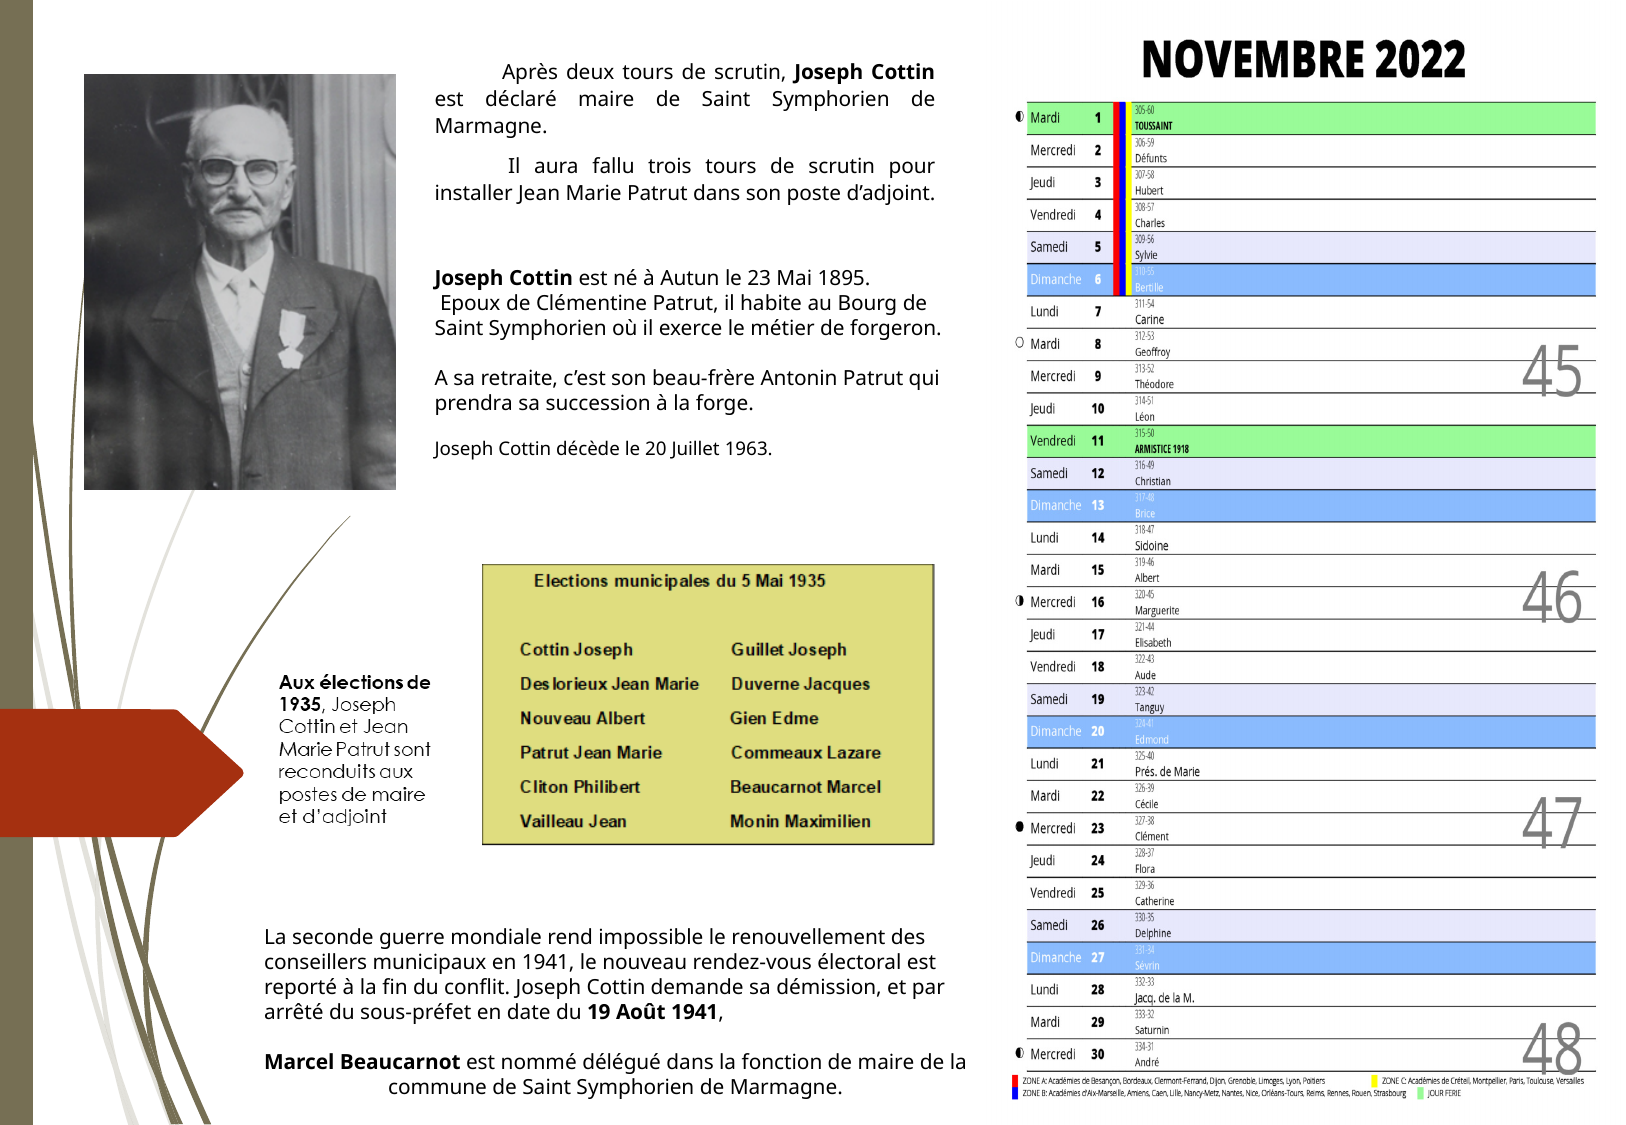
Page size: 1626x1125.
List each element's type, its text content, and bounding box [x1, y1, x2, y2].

picture [266, 664, 452, 839]
text_box La seconde guerre mondiale rend impossible le renouvellement des conseillers municipaux en 1941, le nouveau rendez-vous électoral est reporté à la fin du conflit. Joseph Cottin demande sa démission, et par arrêté du sous-préfet en date du 19 Août 1941, Marcel Beaucarnot est nommé délégué dans la fonction de maire de la commune de Saint Symphorien de Marmagne. [249, 916, 981, 1109]
text_box Après deux tours de scrutin, Joseph Cottin est déclaré maire de Saint Symphorien de Marmagne. Il aura fallu trois tours de scrutin pour installer Jean Marie Patrut dans son poste d’adjoint. [419, 49, 957, 240]
picture [84, 74, 396, 490]
picture [482, 564, 940, 849]
text_box Joseph Cottin est né à Autun le 23 Mai 1895. Epoux de Clémentine Patrut, il habite au Bourg de Saint Symphorien où il exerce le métier de forgeron. A sa retraite, c’est son beau-frère Antonin Patrut qui prendra sa succession à la forge. Joseph Cottin décède le 20 Juillet 1963. [419, 257, 973, 492]
picture [981, 1, 1625, 1125]
